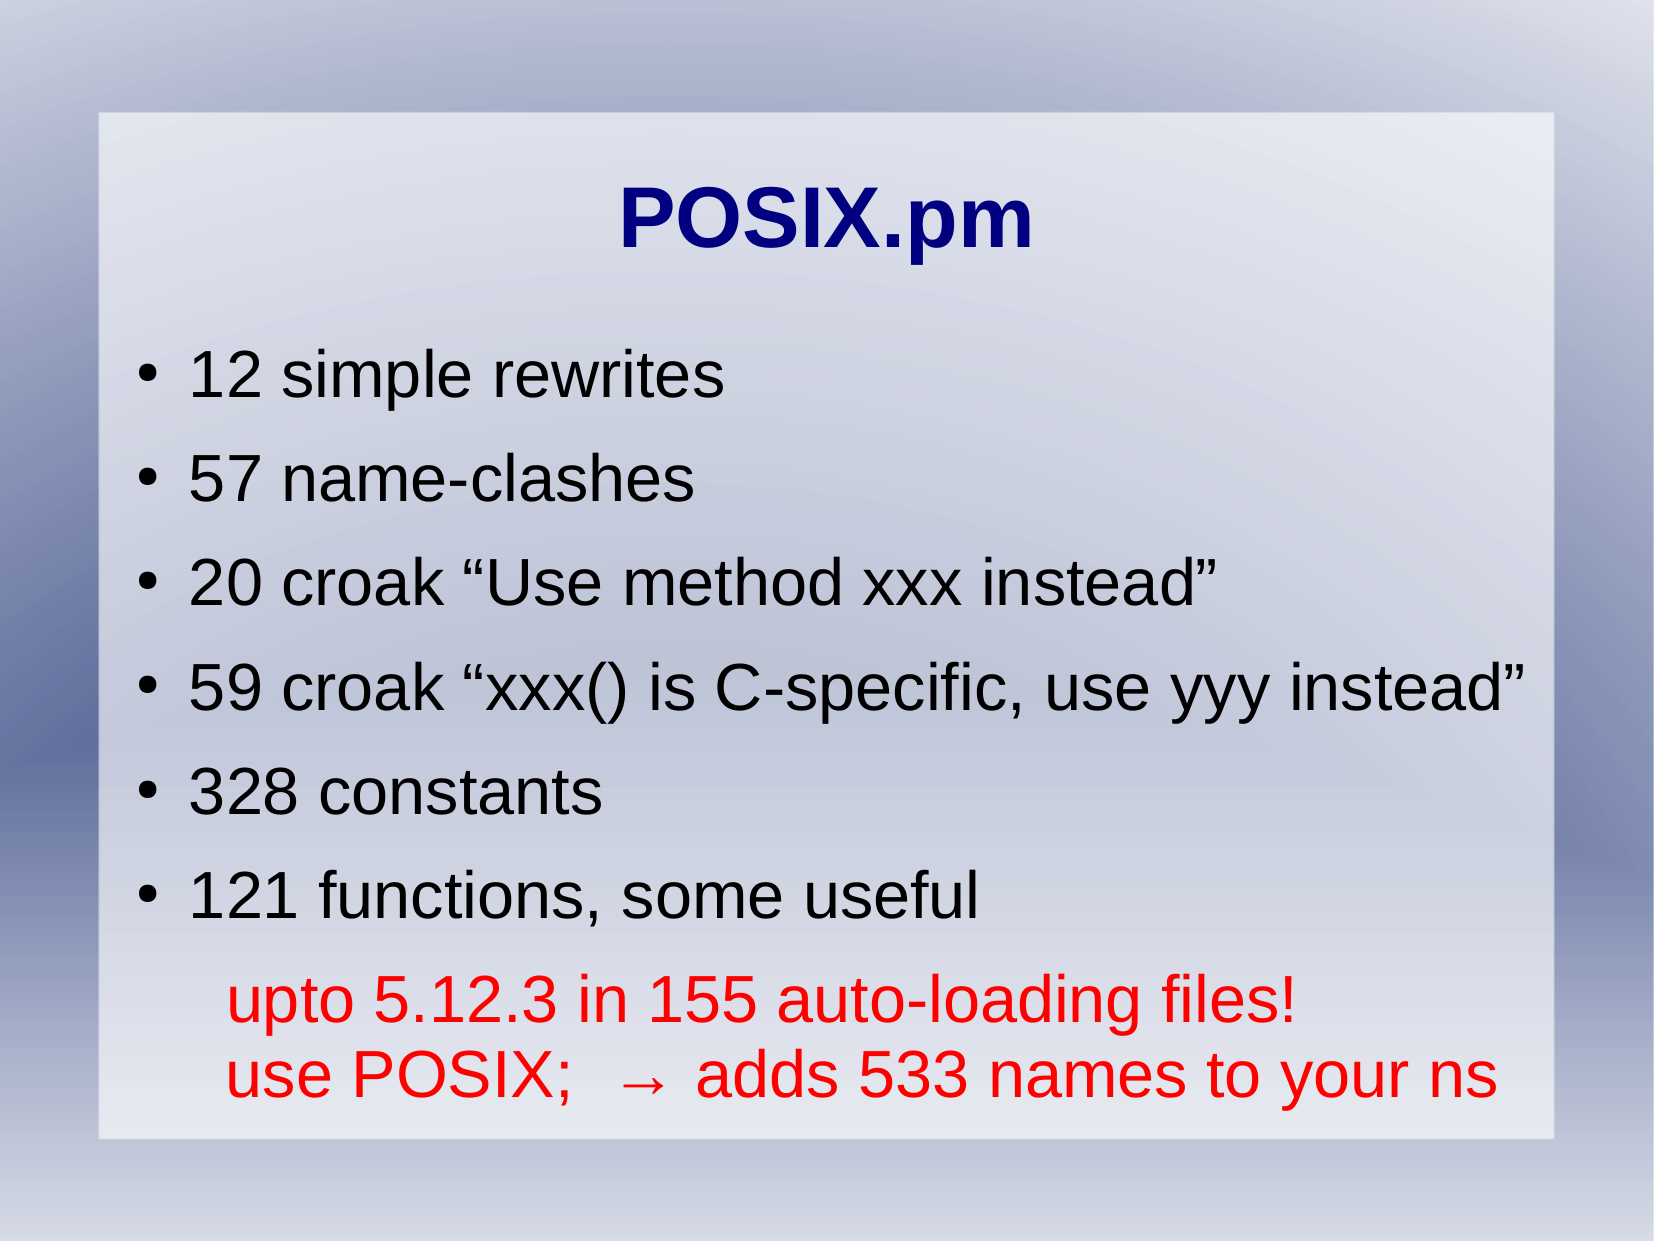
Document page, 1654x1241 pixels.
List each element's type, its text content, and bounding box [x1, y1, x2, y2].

title POSIX.pm [118, 114, 1536, 322]
list 12 simple rewrites 57 name-clashes 20 croak “Use method xxx instead” 59 croak “xxx() is C-specific, use yyy instead” 328 constants 121 functions, some useful upto 5.12.3 in 155 auto-loading files! use POSIX; → adds 533 names to your ns [118, 336, 1576, 1156]
picture [0, 0, 1654, 1241]
